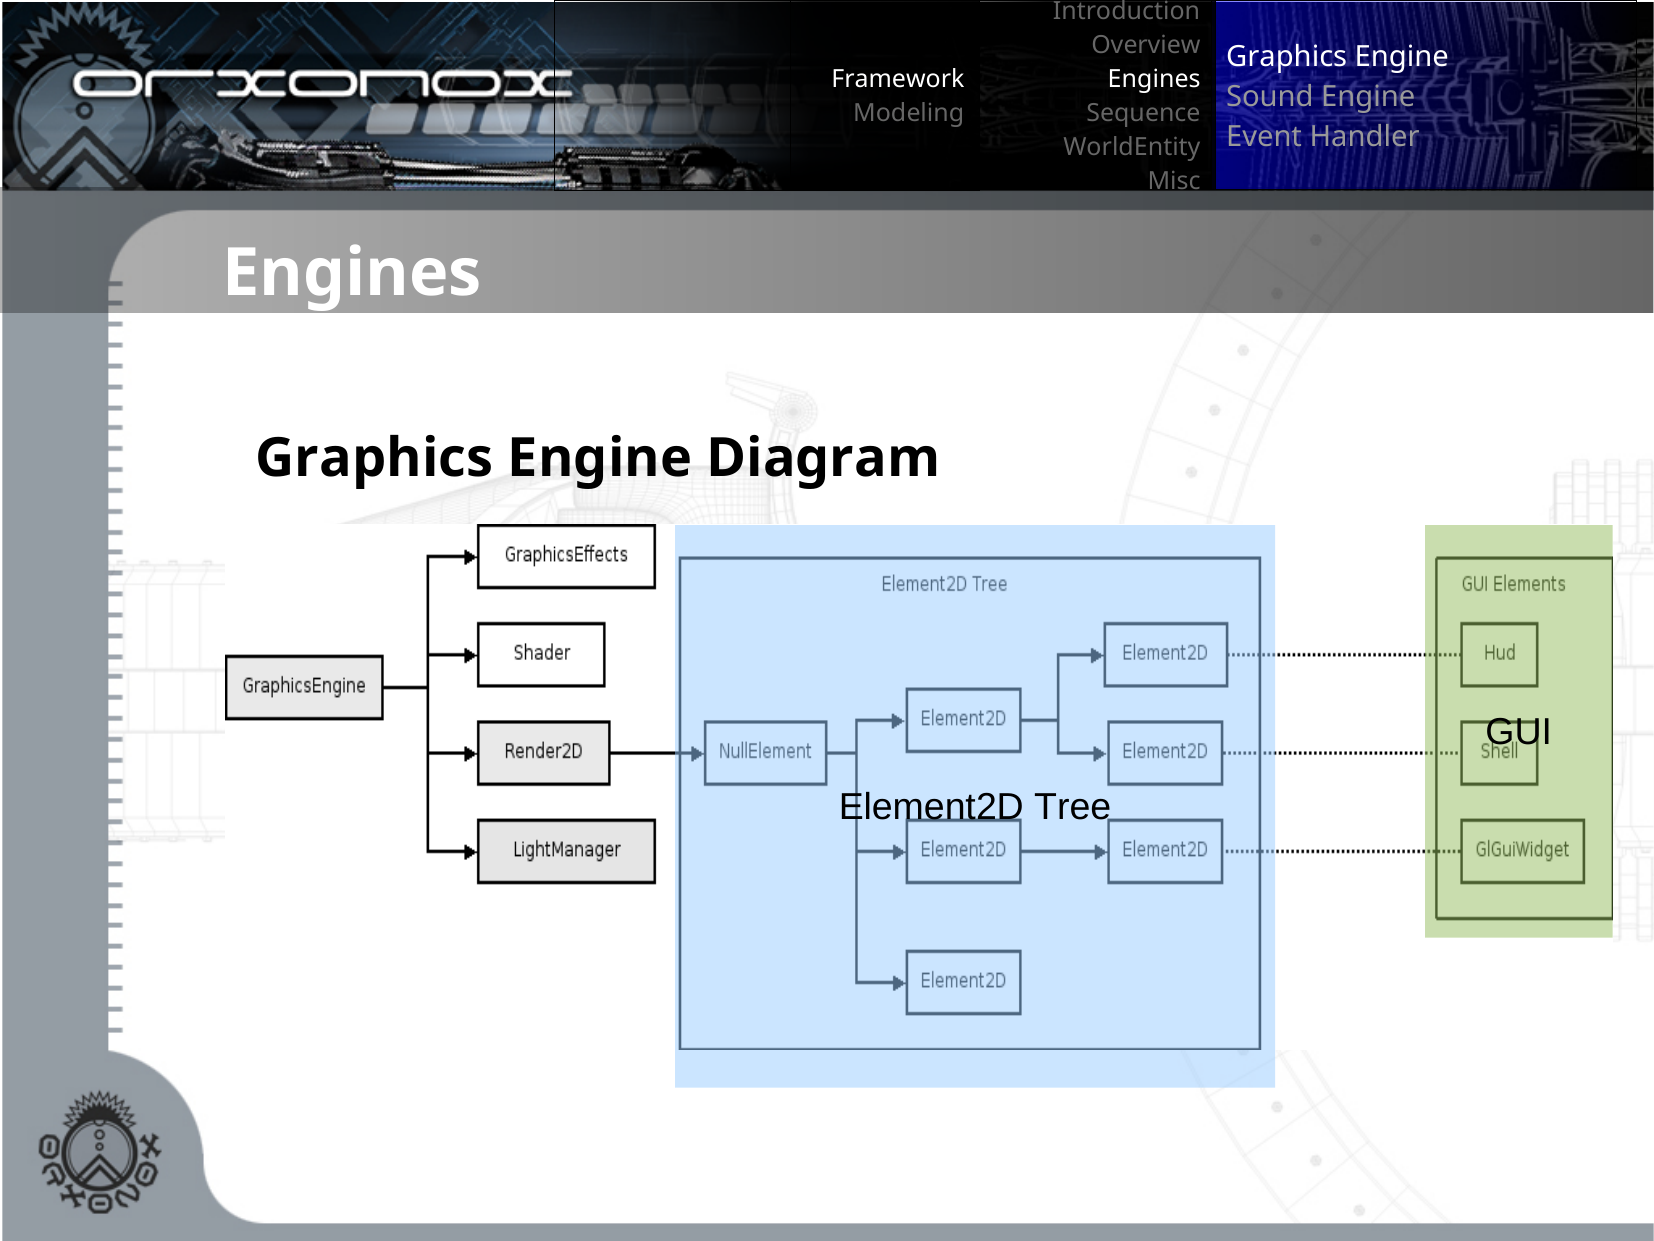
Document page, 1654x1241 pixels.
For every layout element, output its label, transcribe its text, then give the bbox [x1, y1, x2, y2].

text_box GUI [1425, 525, 1613, 938]
text_box Framework Modeling [793, 0, 980, 191]
text_box Element2D Tree [675, 525, 1276, 1088]
text_box Introduction Overview Engines Sequence WorldEntity Misc [1026, 2, 1216, 190]
text_box Graphics Engine Diagram [205, 410, 1576, 1013]
picture [2, 2, 620, 187]
picture [1499, 2, 1654, 187]
picture [2, 313, 1654, 1241]
